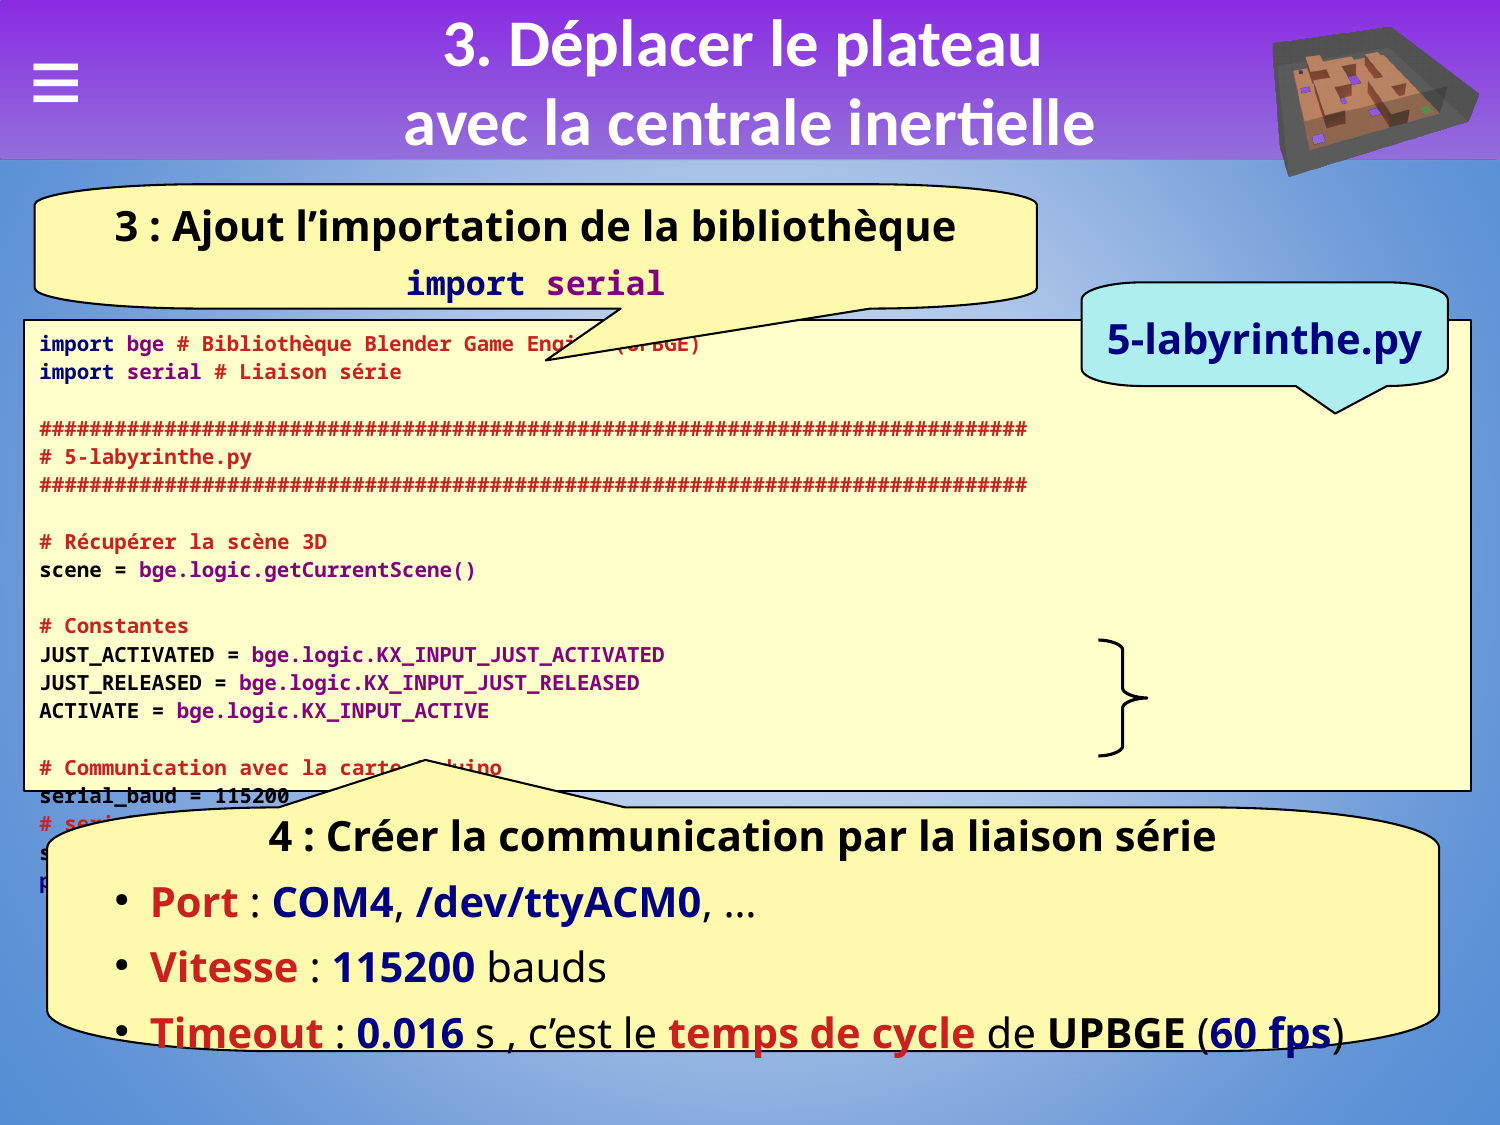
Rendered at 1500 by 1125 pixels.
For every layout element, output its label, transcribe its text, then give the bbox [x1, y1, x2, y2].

text_box ≡ [14, 23, 101, 141]
text_box 5-labyrinthe.py [1081, 282, 1448, 414]
text_box 3 : Ajout l’importation de la bibliothèque import serial [34, 184, 1037, 361]
text_box 4 : Créer la communication par la liaison série Port : COM4, /dev/ttyACM0, … Vitesse : 115200 bauds Timeout : 0.016 s , c’est le temps de cycle de UPBGE (60 fps) [47, 759, 1440, 1052]
text_box 3. Déplacer le plateau avec la centrale inertielle [0, 0, 1500, 159]
text_box import bge # Bibliothèque Blender Game Engine (UPBGE) import serial # Liaison série ############################################################################### # 5-labyrinthe.py ############################################################################### # Récupérer la scène 3D scene = bge.logic.getCurrentScene() # Constantes JUST_ACTIVATED = bge.logic.KX_INPUT_JUST_ACTIVATED JUST_RELEASED = bge.logic.KX_INPUT_JUST_RELEASED ACTIVATE = bge.logic.KX_INPUT_ACTIVE # Communication avec la carte Arduino serial_baud = 115200 # serial_comm = serial.Serial('COM4',serial_baud, timeout=0.016) # Windows serial_comm = serial.Serial('/dev/ttyACM0',serial_baud, timeout=0.016) # GNU/Linux print (serial_comm) [23, 320, 1471, 792]
picture [0, 27, 1500, 1125]
